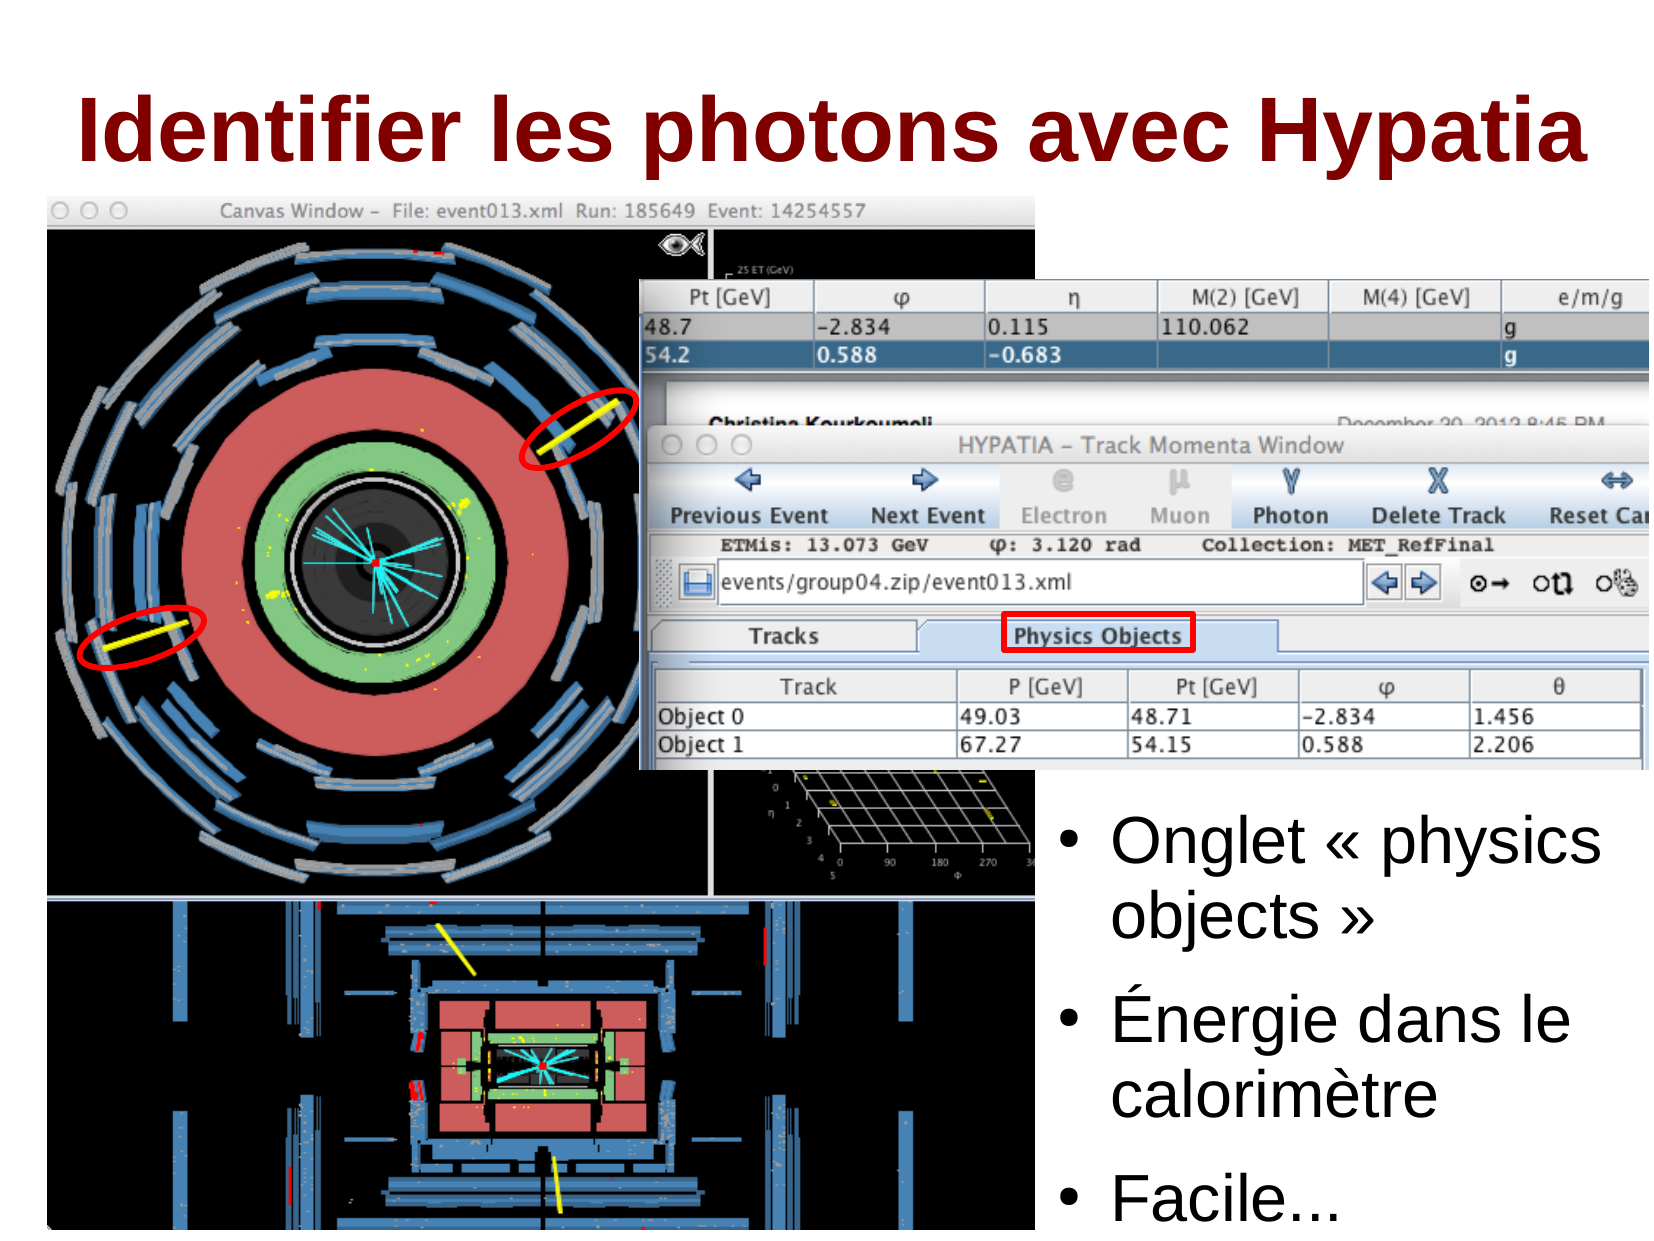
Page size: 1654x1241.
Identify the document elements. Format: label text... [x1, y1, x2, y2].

list Ressemble à un électron Pas de trace dans le trajectographe Énergie dans le calorimètre [1039, 271, 1654, 827]
list Onglet « physics objects » Énergie dans le calorimètre Facile... [1039, 803, 1630, 1241]
title Identifier les photons avec Hypatia [47, 25, 1619, 233]
picture [47, 196, 1649, 1230]
